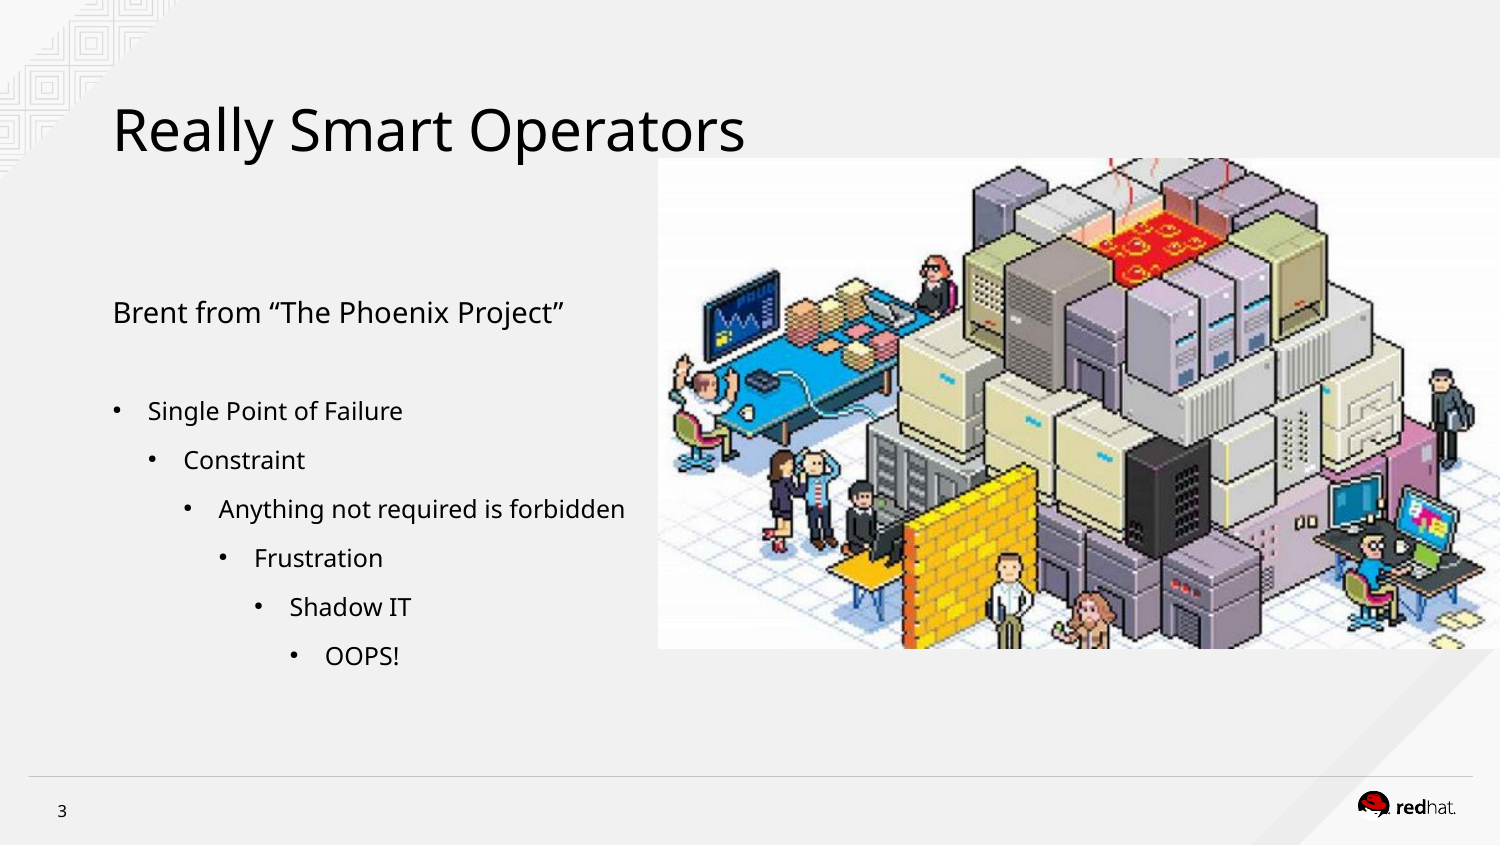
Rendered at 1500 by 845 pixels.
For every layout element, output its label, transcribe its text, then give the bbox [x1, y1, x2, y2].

title Really Smart Operators [112, 0, 1388, 169]
text_box Brent from “The Phoenix Project” [112, 292, 658, 384]
text_box Single Point of Failure Constraint Anything not required is forbidden Frustration Shadow IT OOPS! [112, 394, 735, 690]
picture [0, 0, 1500, 845]
